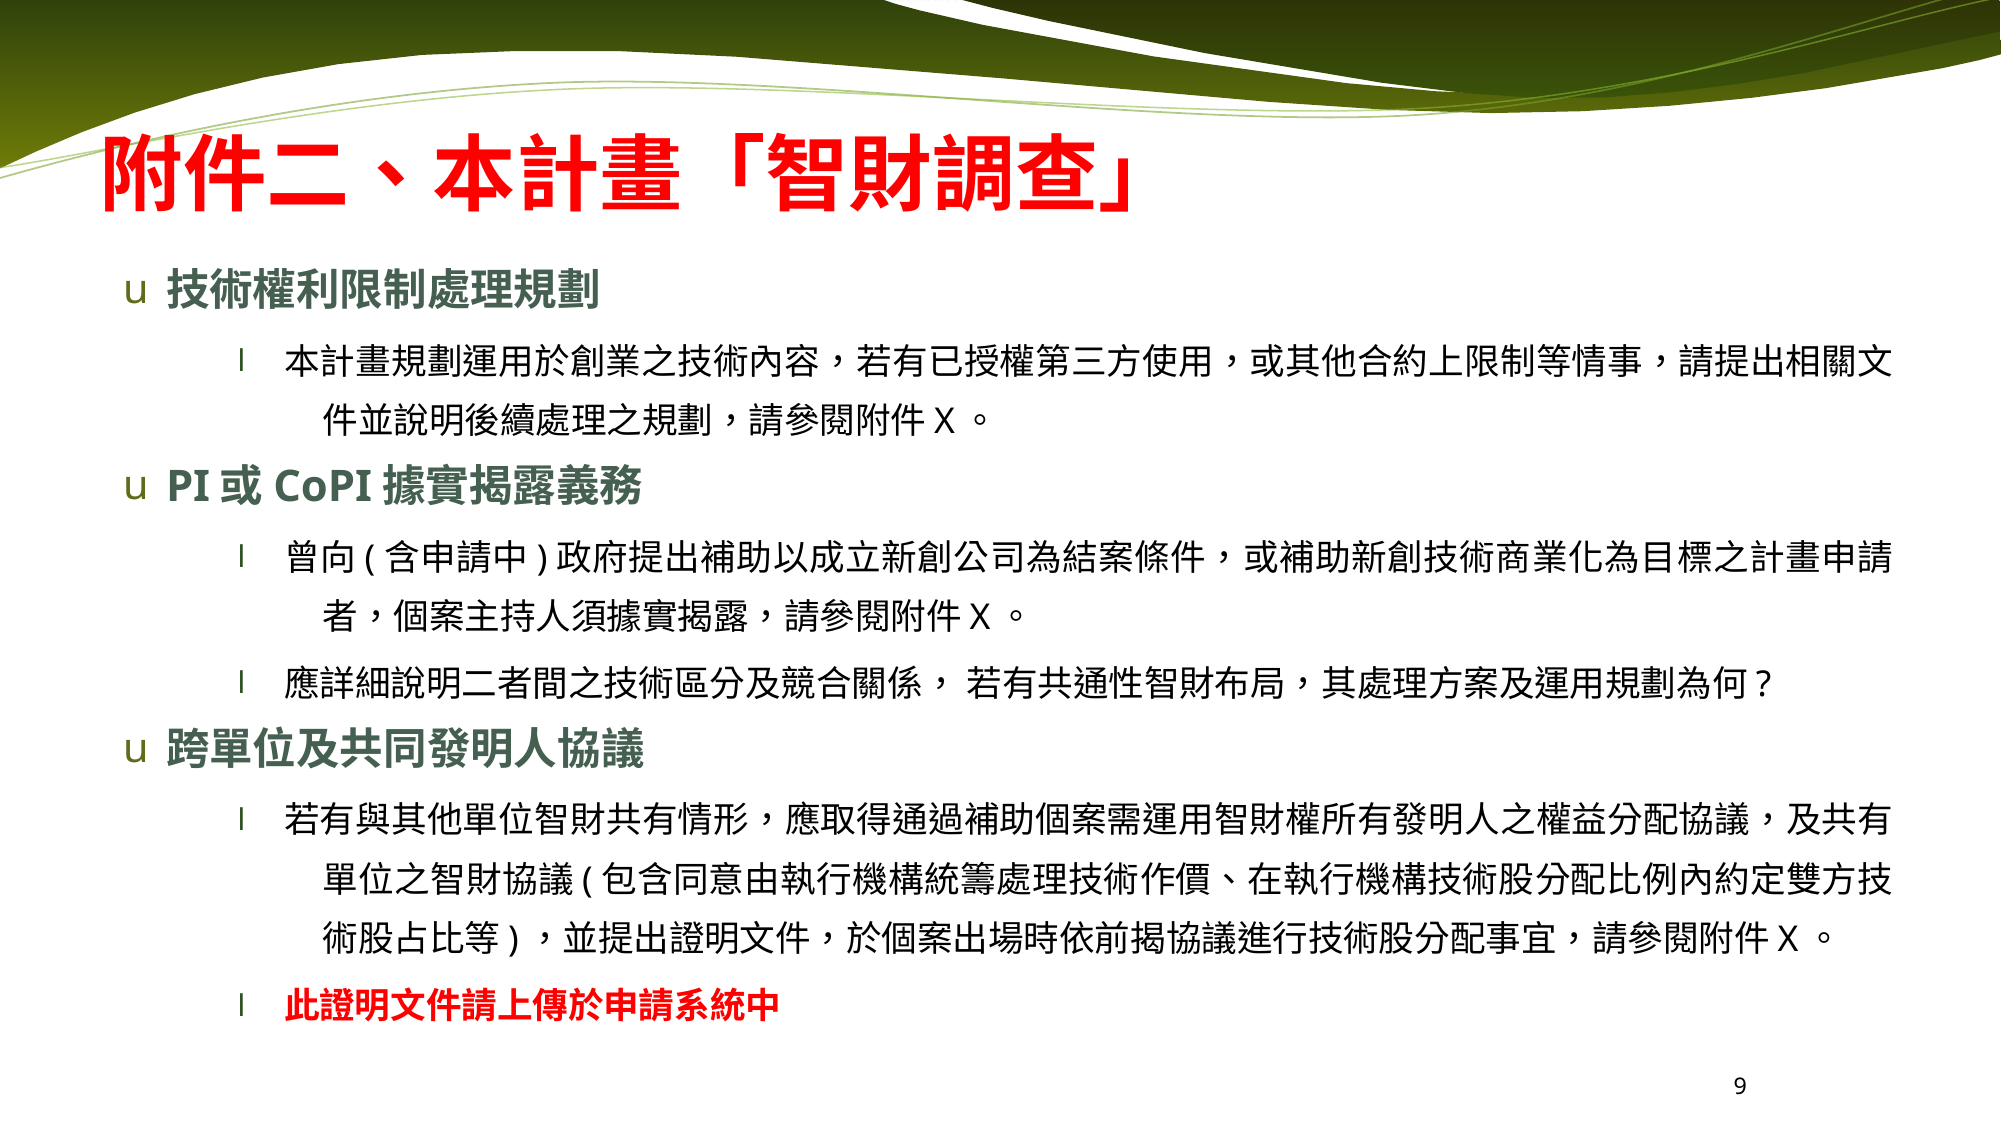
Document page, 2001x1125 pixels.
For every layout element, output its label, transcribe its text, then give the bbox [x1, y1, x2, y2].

text_box <編號> [1733, 1042, 1900, 1103]
list 技術權利限制處理規劃 本計畫規劃運用於創業之技術內容，若有已授權第三方使用，或其他合約上限制等情事，請提出相關文件並說明後續處理之規劃，請參閱附件X。 PI或CoPI據實揭露義務 曾向(含申請中)政府提出補助以成立新創公司為結案條件，或補助新創技術商業化為目標之計畫申請者，個案主持人須據實揭露，請參閱附件X。 應詳細說明二者間之技術區分及競合關係， 若有共通性智財布局，其處理方案及運用規劃為何? 跨單位及共同發明人協議 若有與其他單位智財共有情形，應取得通過補助個案需運用智財權所有發明人之權益分配協議，及共有單位之智財協議(包含同意由執行機構統籌處理技術作價、在執行機構技術股分配比例內約定雙方技術股占比等)，並提出證明文件，於個案出場時依前揭協議進行技術股分配事宜，請參閱附件X。 此證明文件請上傳於申請系統中 [108, 247, 1909, 1082]
title 附件二、本計畫「智財調查」 [99, 33, 1900, 222]
